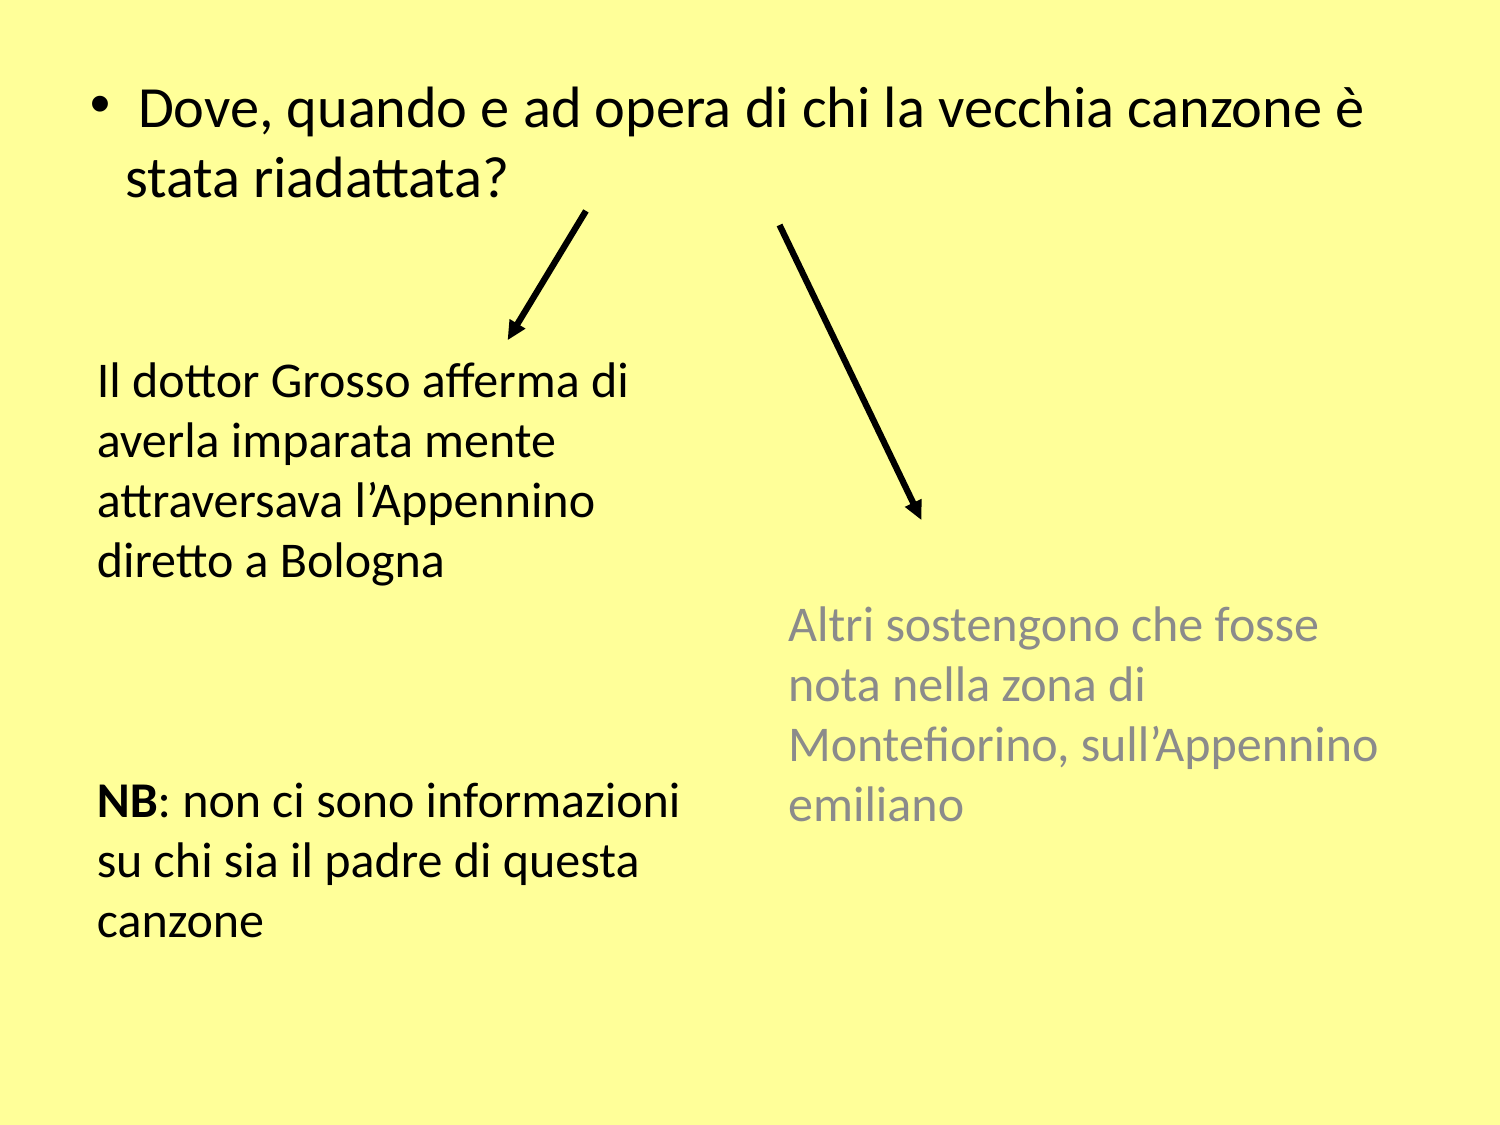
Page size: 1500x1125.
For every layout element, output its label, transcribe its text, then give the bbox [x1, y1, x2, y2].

text_box Altri sostengono che fosse nota nella zona di Montefiorino, sull’Appennino emiliano [773, 339, 1436, 1083]
text_box Dove, quando e ad opera di chi la vecchia canzone è stata riadattata? [75, 45, 1425, 233]
text_box Il dottor Grosso afferma di averla imparata mente attraversava l’Appennino diretto a Bologna NB: non ci sono informazioni su chi sia il padre di questa canzone [82, 339, 745, 1083]
